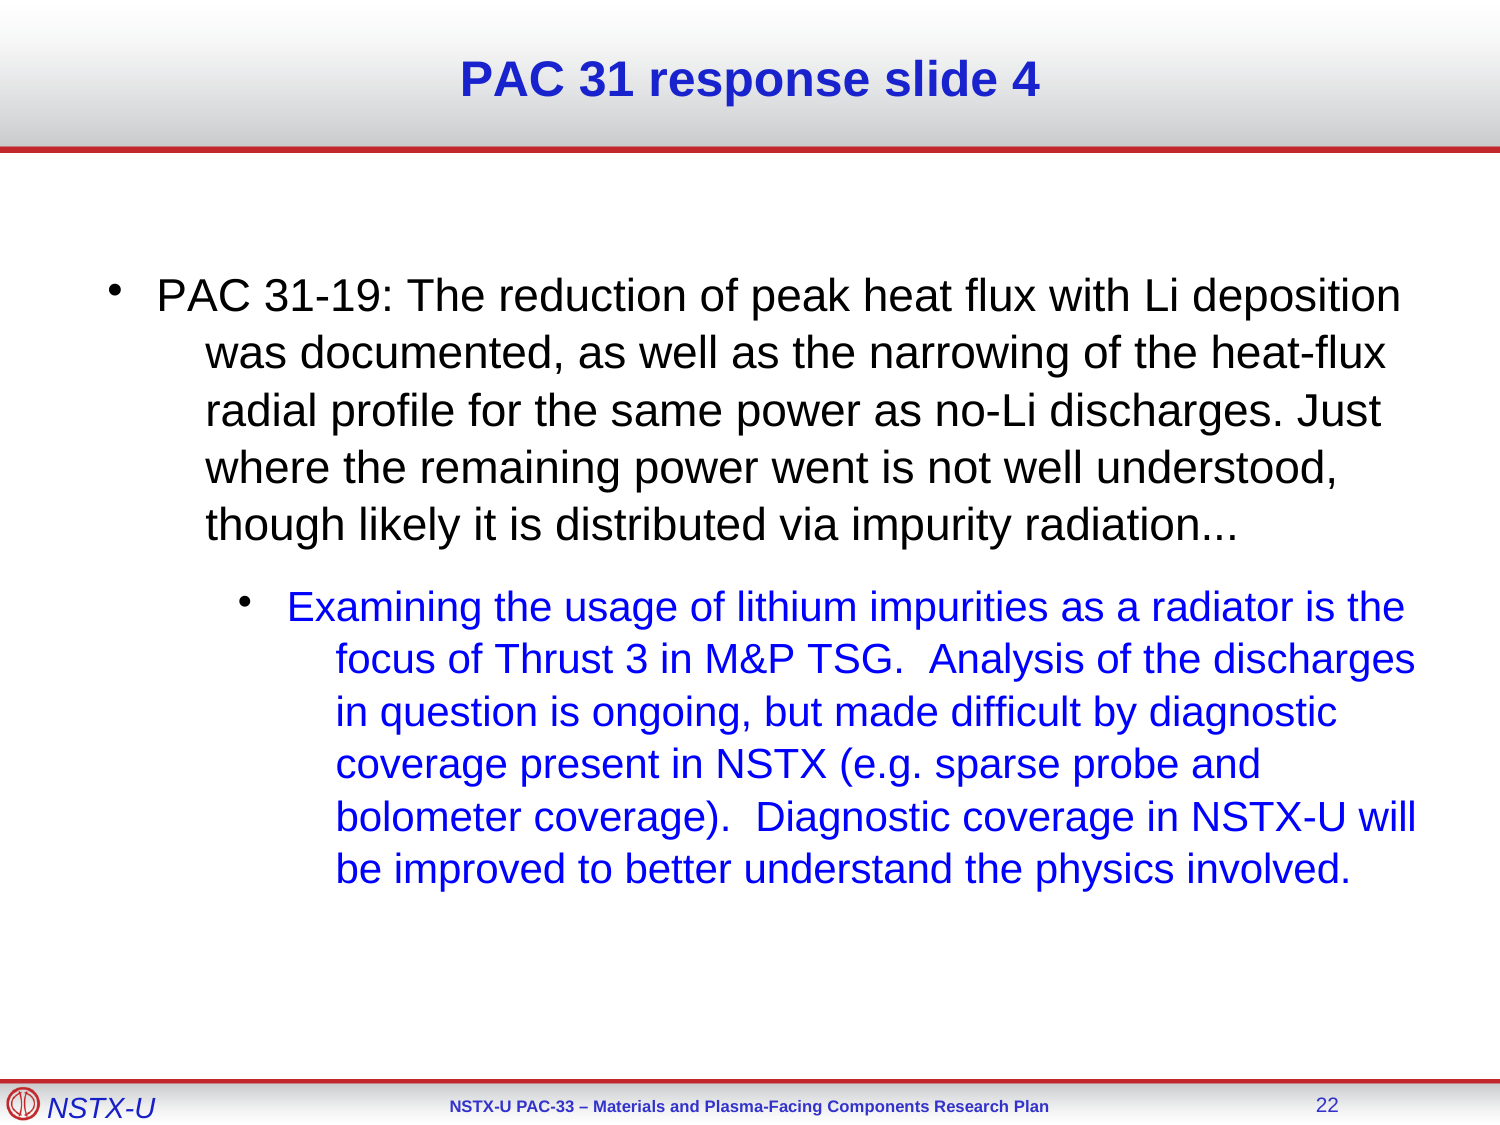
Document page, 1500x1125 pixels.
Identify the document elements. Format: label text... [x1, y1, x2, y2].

text_box 22 [1315, 1090, 1486, 1118]
list PAC 31-19: The reduction of peak heat flux with Li deposition was documented, as well as the narrowing of the heat-flux radial profile for the same power as no-Li discharges. Just where the remaining power went is not well understood, though likely it is distributed via impurity radiation... Examining the usage of lithium impurities as a radiator is the focus of Thrust 3 in M&P TSG. Analysis of the discharges in question is ongoing, but made difficult by diagnostic coverage present in NSTX (e.g. sparse probe and bolometer coverage). Diagnostic coverage in NSTX-U will be improved to better understand the physics involved. [75, 263, 1426, 992]
title PAC 31 response slide 4 [0, 7, 1500, 143]
